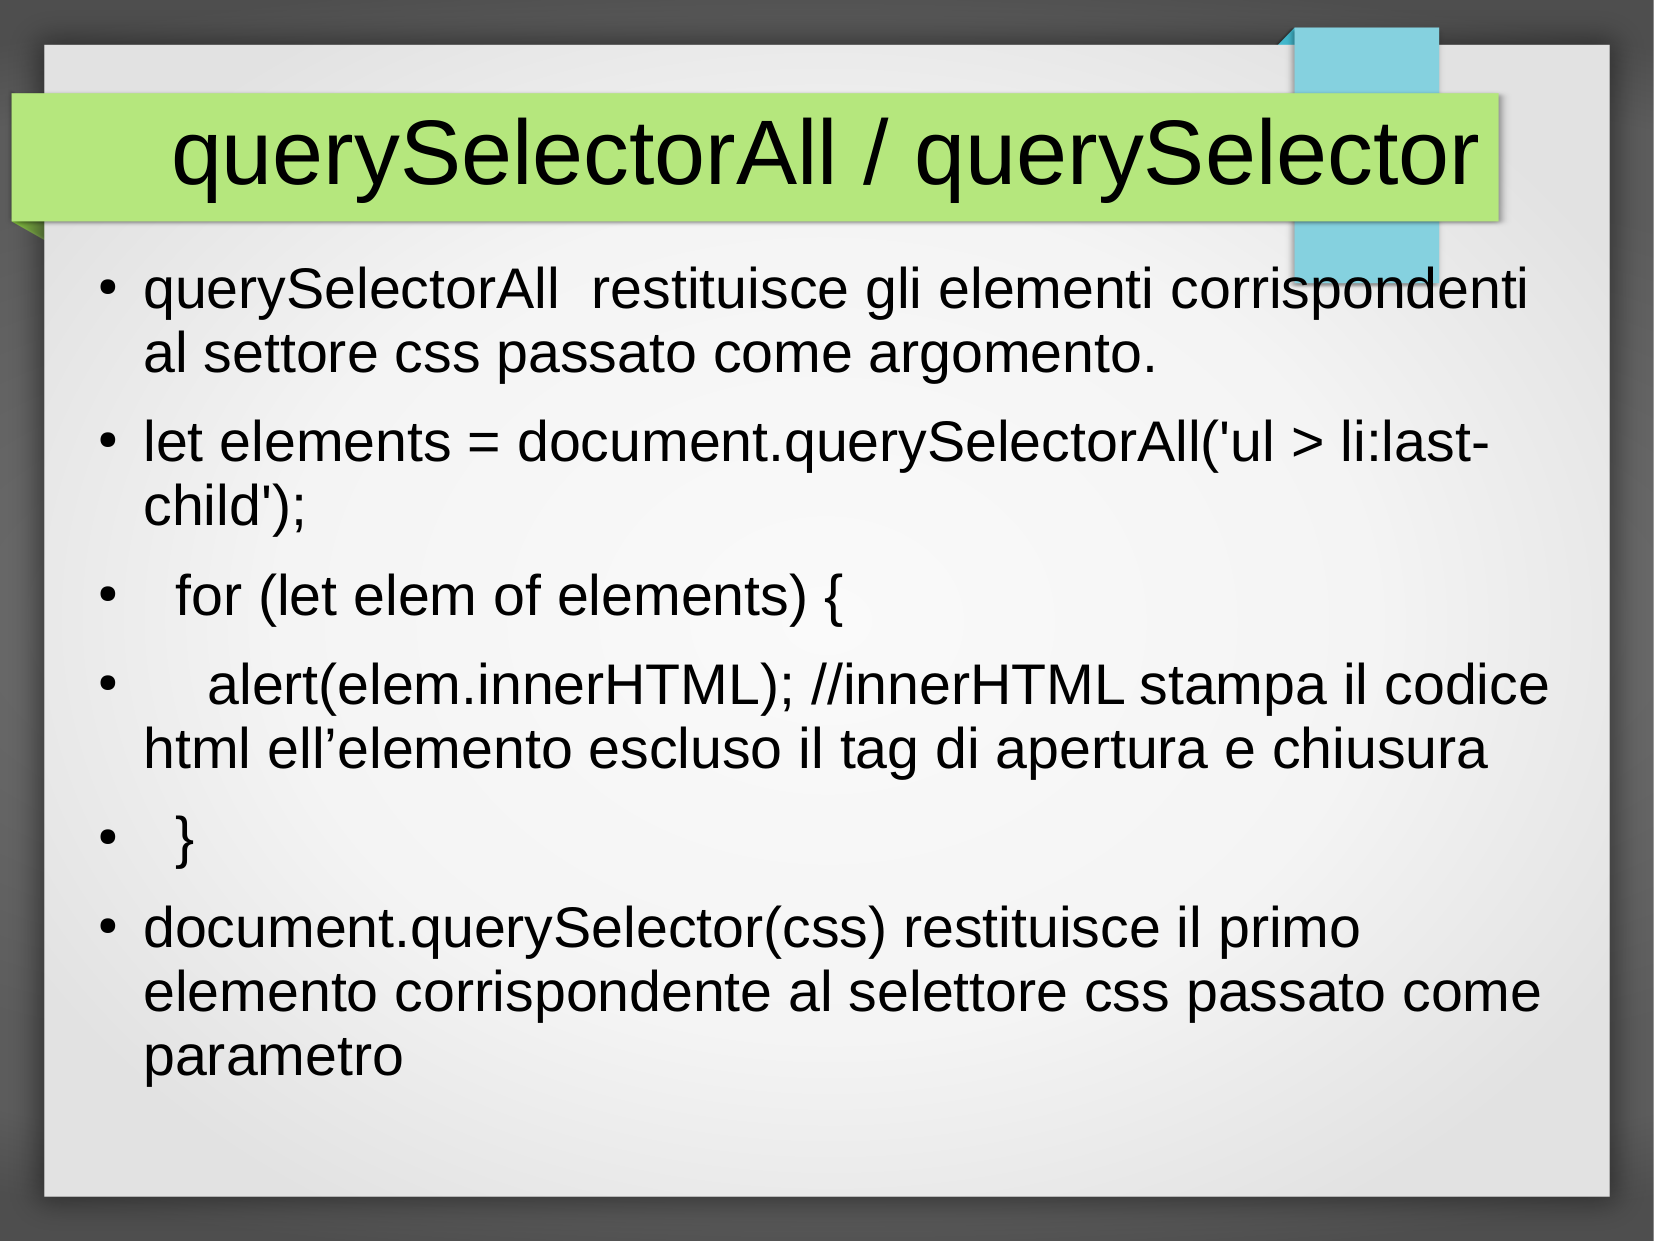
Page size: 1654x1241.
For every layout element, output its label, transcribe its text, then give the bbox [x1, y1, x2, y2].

picture [0, 0, 1654, 1241]
list querySelectorAll restituisce gli elementi corrispondenti al settore css passato come argomento. let elements = document.querySelectorAll('ul > li:last-child'); for (let elem of elements) { alert(elem.innerHTML); //innerHTML stampa il codice html ell’elemento escluso il tag di apertura e chiusura } document.querySelector(css) restituisce il primo elemento corrispondente al selettore css passato come parametro [82, 256, 1571, 1182]
title querySelectorAll / querySelector [82, 49, 1571, 256]
